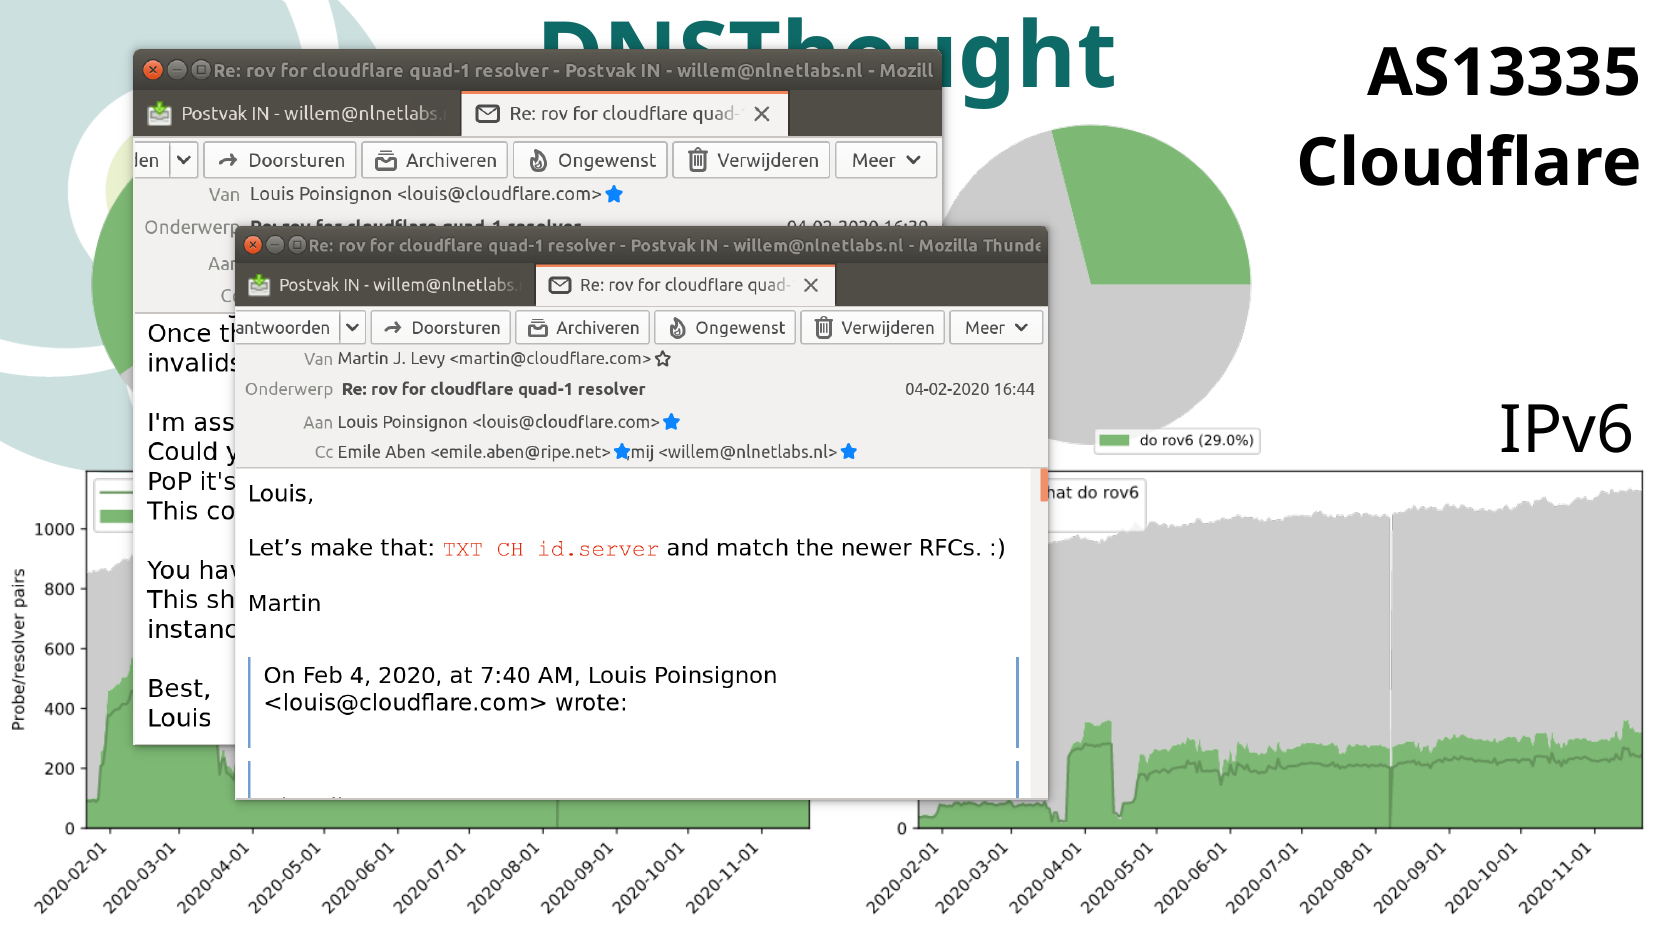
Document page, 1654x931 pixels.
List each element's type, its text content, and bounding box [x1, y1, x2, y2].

title DNSThought [82, 8, 1571, 94]
text_box IPv6 [1429, 380, 1636, 454]
picture [0, 34, 1654, 929]
text_box AS13335 Cloudflare [1240, 23, 1642, 256]
